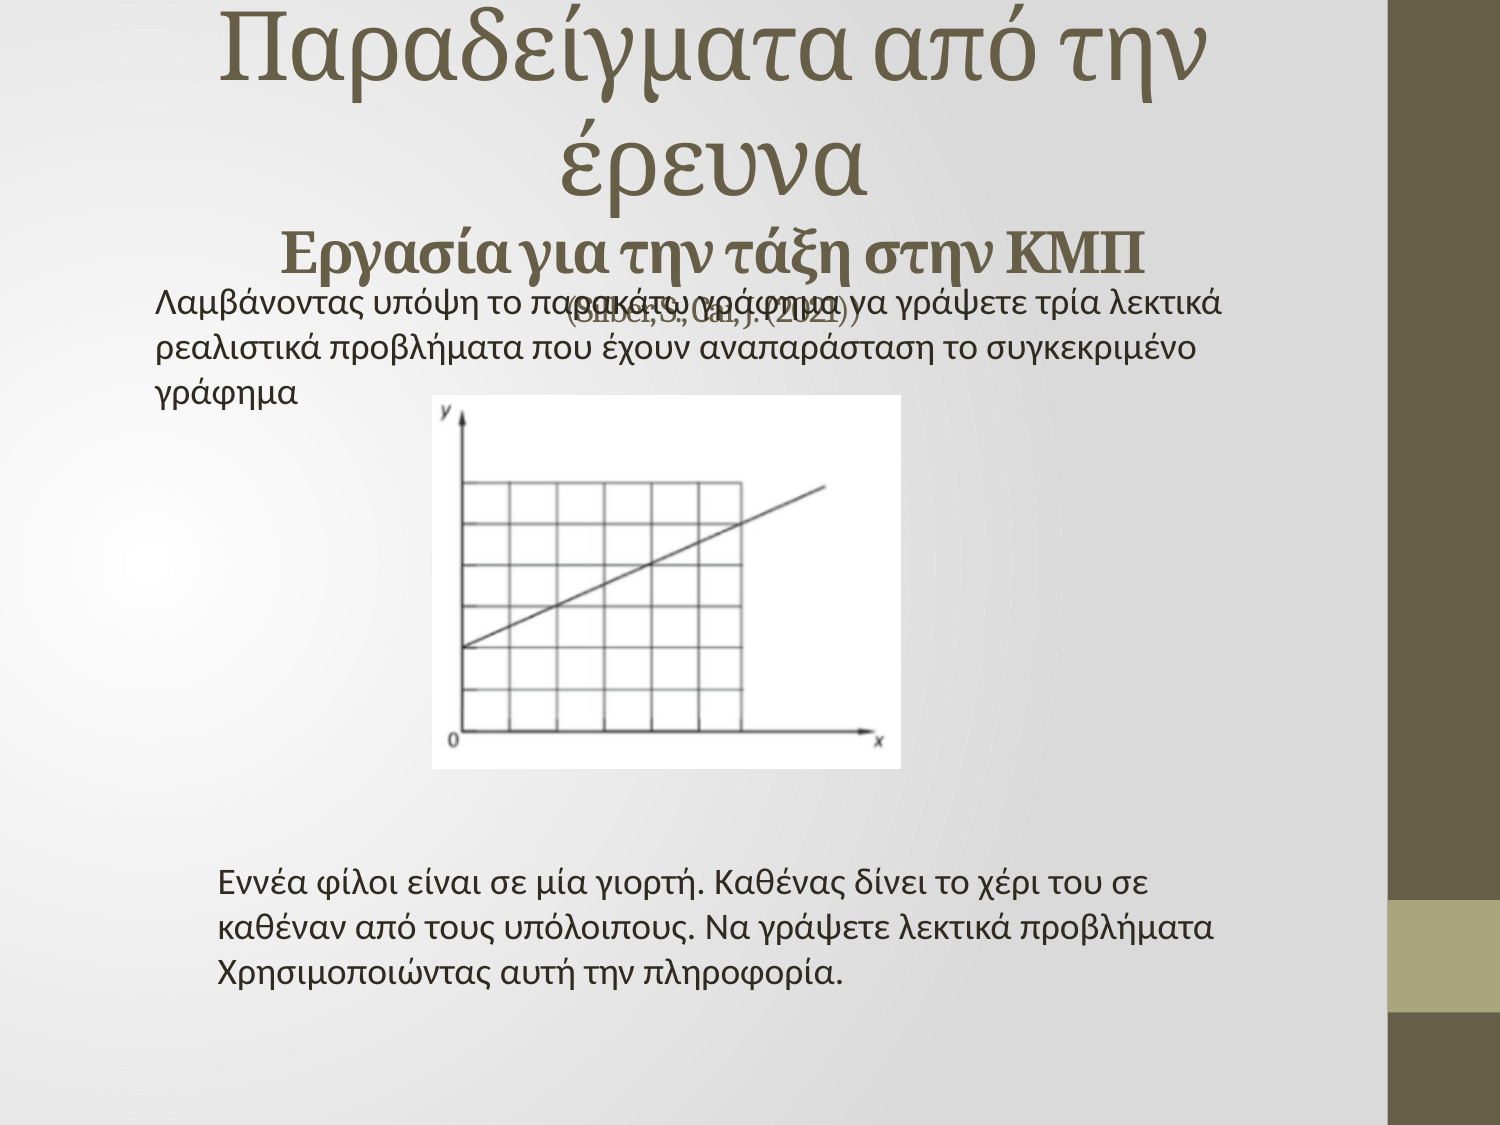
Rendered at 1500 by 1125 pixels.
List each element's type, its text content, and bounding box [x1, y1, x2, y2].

picture [370, 420, 963, 769]
list [75, 262, 1325, 1050]
text_box Λαμβάνοντας υπόψη το παρακάτω γράφημα να γράψετε τρία λεκτικά ρεαλιστικά προβλήματα που έχουν αναπαράσταση το συγκεκριμένο γράφημα [140, 269, 1247, 420]
text_box Εννέα φίλοι είναι σε μία γιορτή. Καθένας δίνει το χέρι του σε καθέναν από τους υπόλοιπους. Να γράψετε λεκτικά προβλήματα Χρησιμοποιώντας αυτή την πληροφορία. [202, 850, 1282, 1000]
title Παραδείγματα από την έρευνα Εργασία για την τάξη στην ΚΜΠ (Silber, S., Cai, J. (2021)) [75, 45, 1352, 270]
